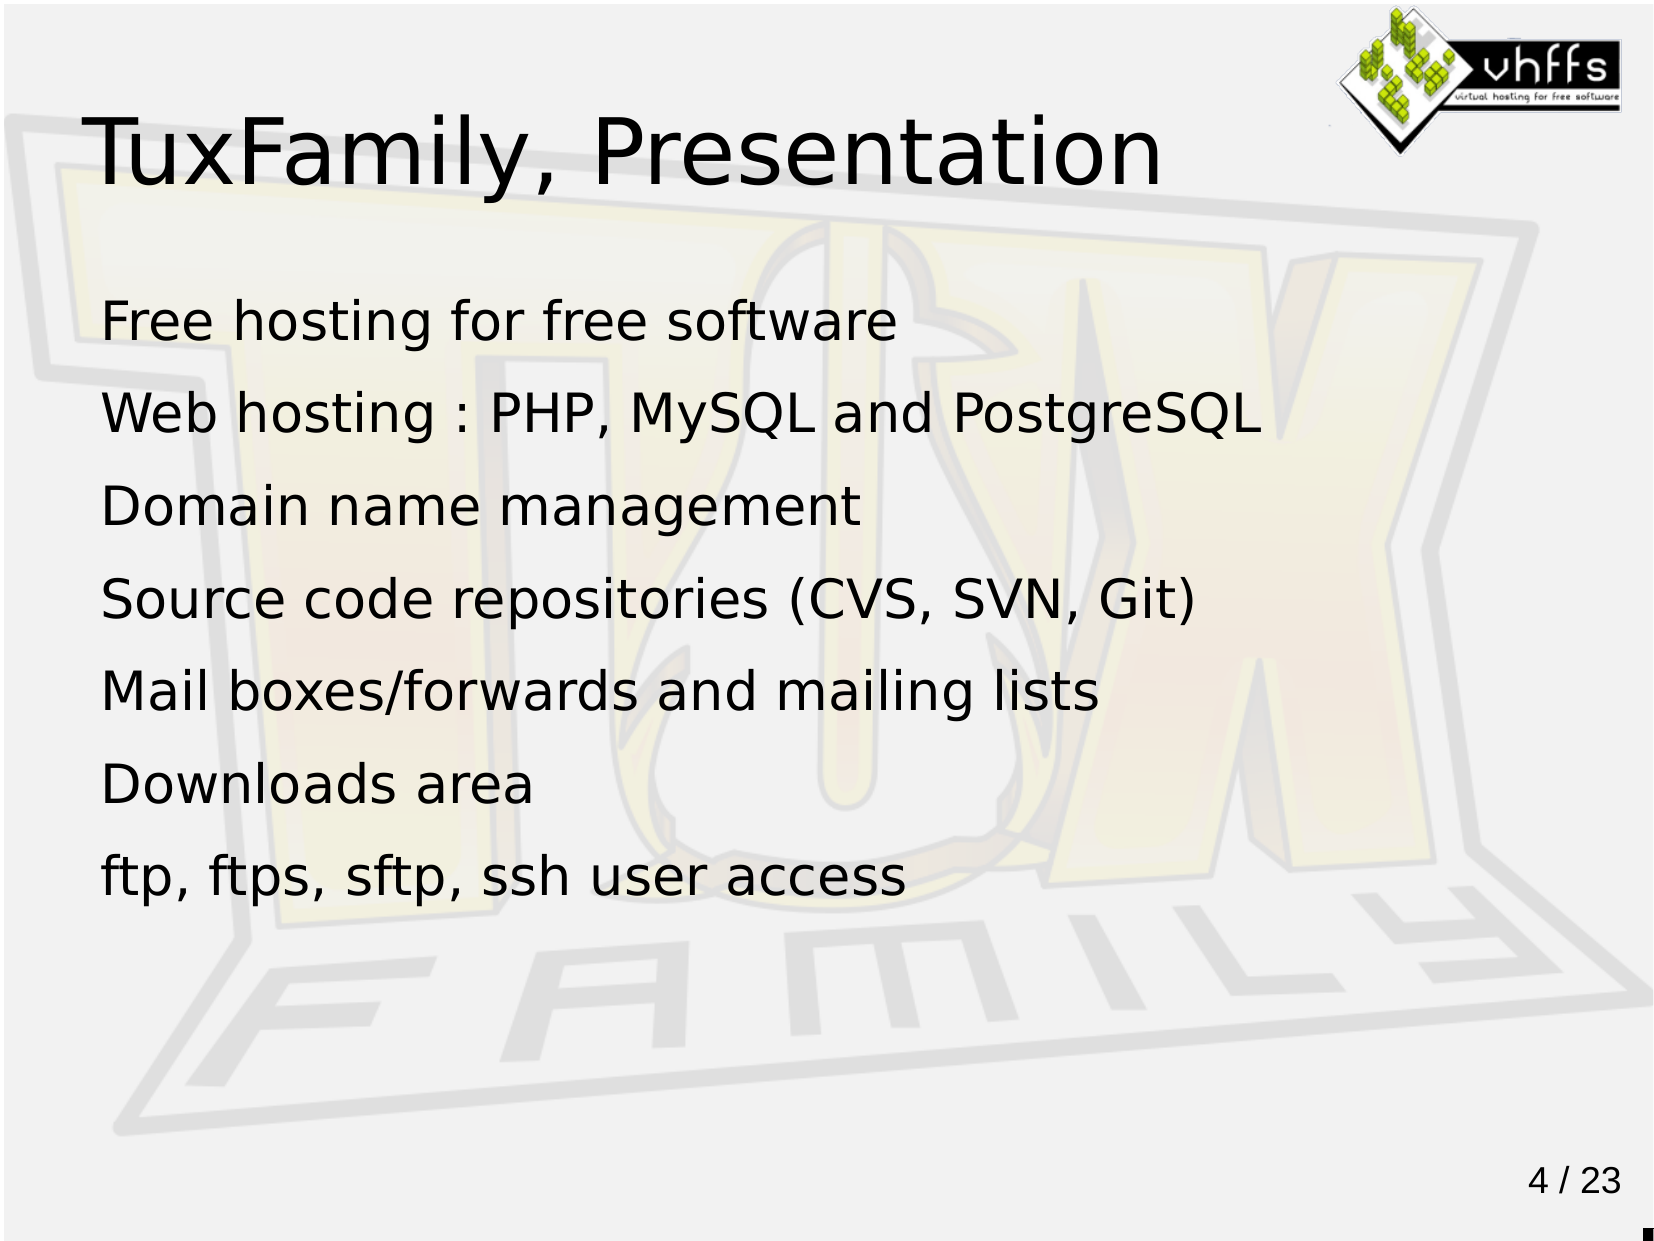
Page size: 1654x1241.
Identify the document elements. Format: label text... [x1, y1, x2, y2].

list Free hosting for free software Web hosting : PHP, MySQL and PostgreSQL Domain name management Source code repositories (CVS, SVN, Git) Mail boxes/forwards and mailing lists Downloads area ftp, ftps, sftp, ssh user access [82, 290, 1654, 1094]
text_box <numéro> / 23 [1314, 1151, 1637, 1225]
title TuxFamily, Presentation [82, 49, 1571, 257]
picture [4, 0, 1654, 1241]
text_box [1643, 1228, 1654, 1241]
